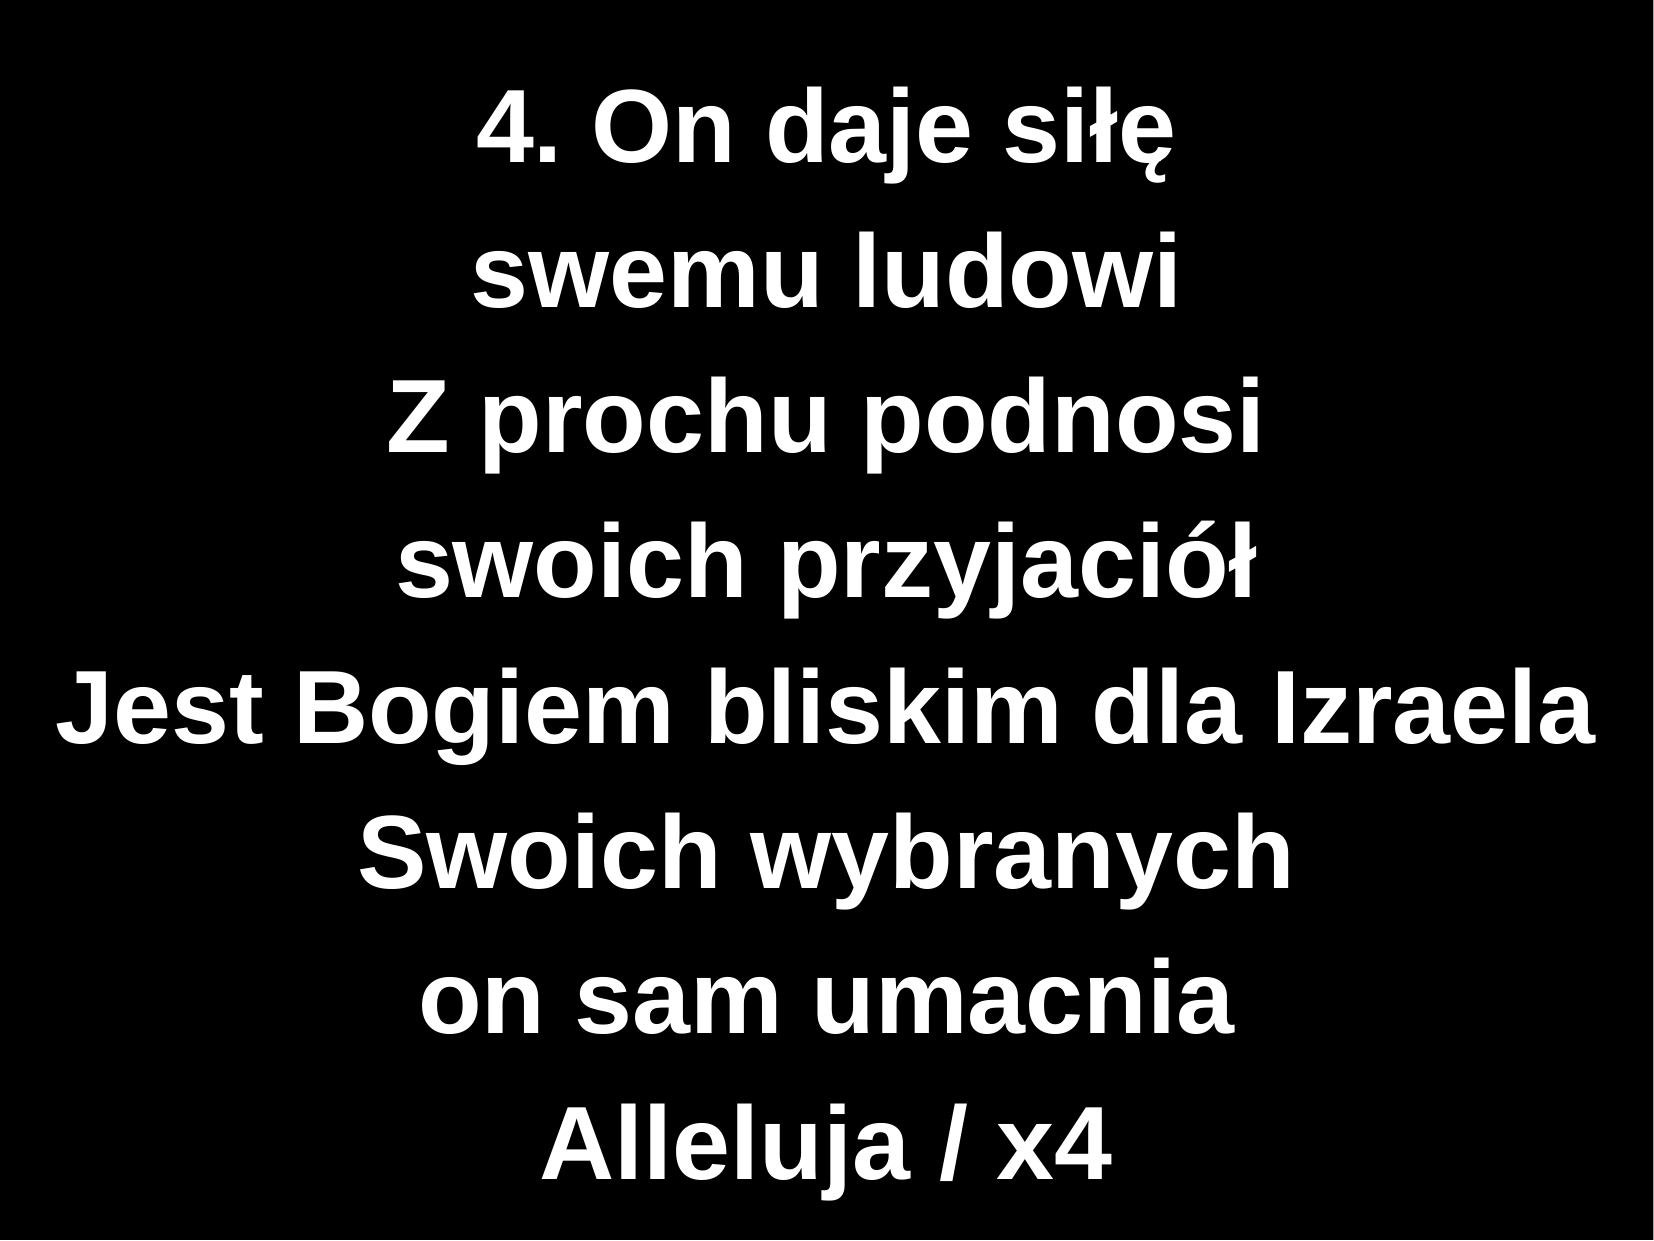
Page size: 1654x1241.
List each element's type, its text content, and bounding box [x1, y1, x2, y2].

subtitle 4. On daje siłę swemu ludowi Z prochu podnosi swoich przyjaciół Jest Bogiem bliskim dla Izraela Swoich wybranych on sam umacnia Alleluja / x4 [0, 0, 1654, 1241]
